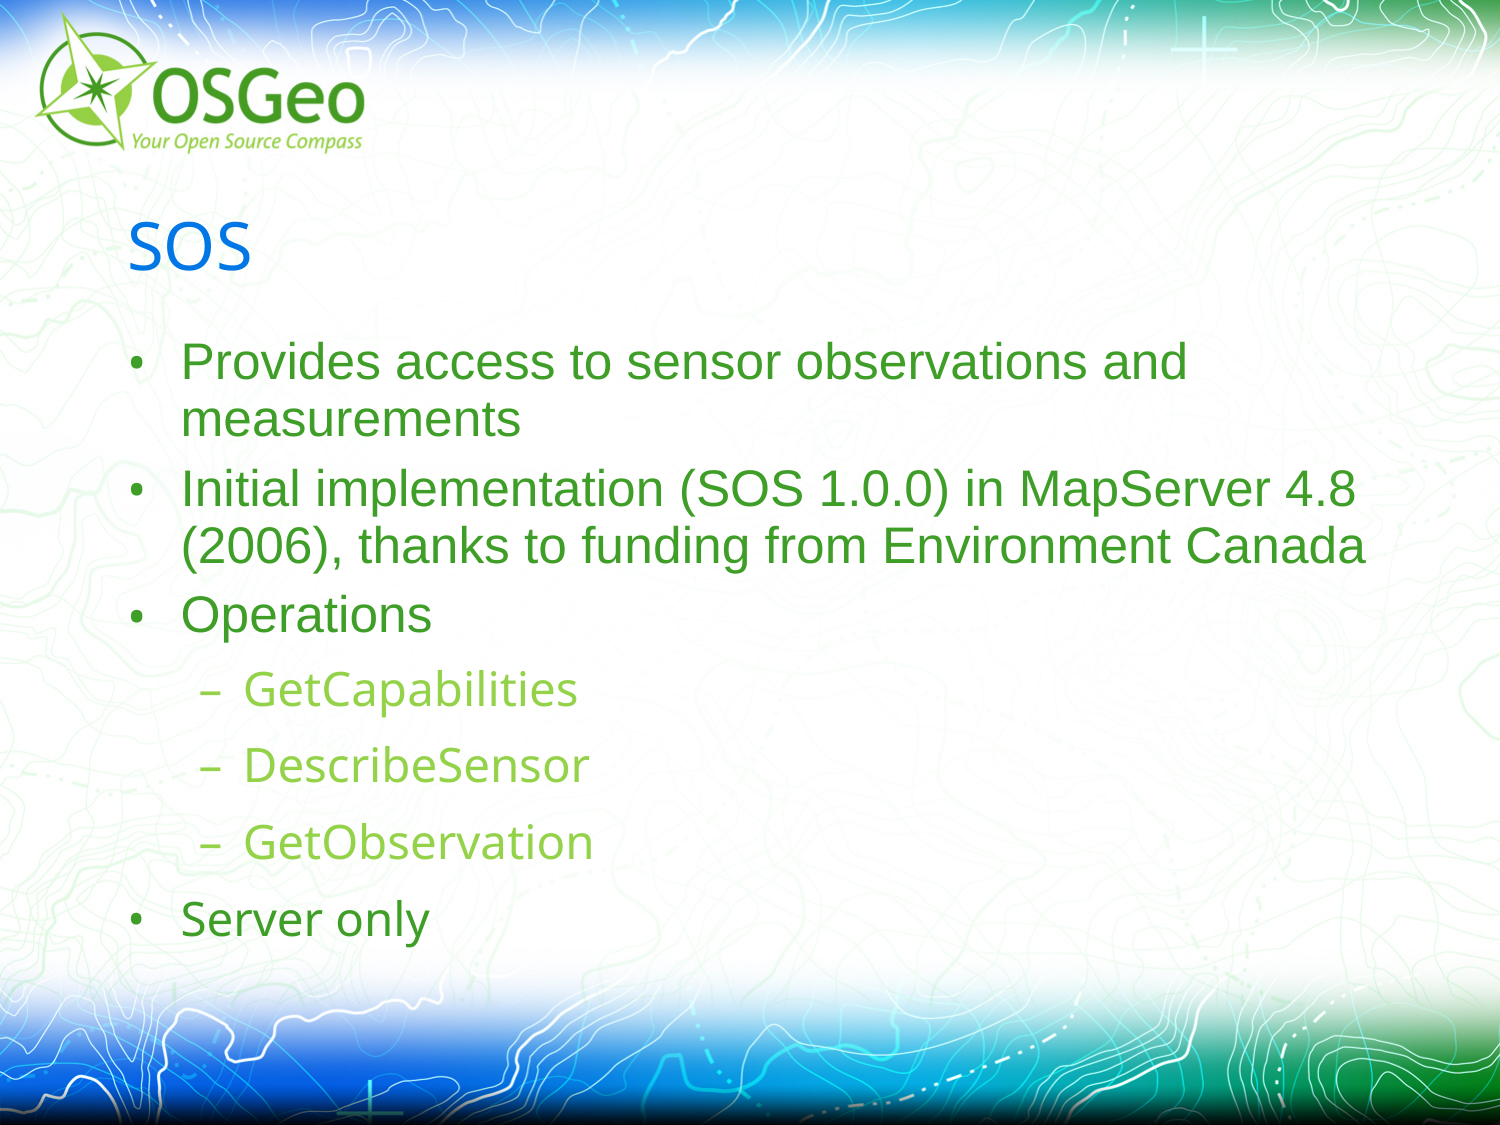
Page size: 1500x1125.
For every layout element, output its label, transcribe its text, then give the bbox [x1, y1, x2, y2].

list Provides access to sensor observations and measurements Initial implementation (SOS 1.0.0) in MapServer 4.8 (2006), thanks to funding from Environment Canada Operations GetCapabilities DescribeSensor GetObservation Server only [112, 324, 1388, 1015]
title SOS [112, 187, 1388, 303]
picture [0, 0, 1500, 1125]
